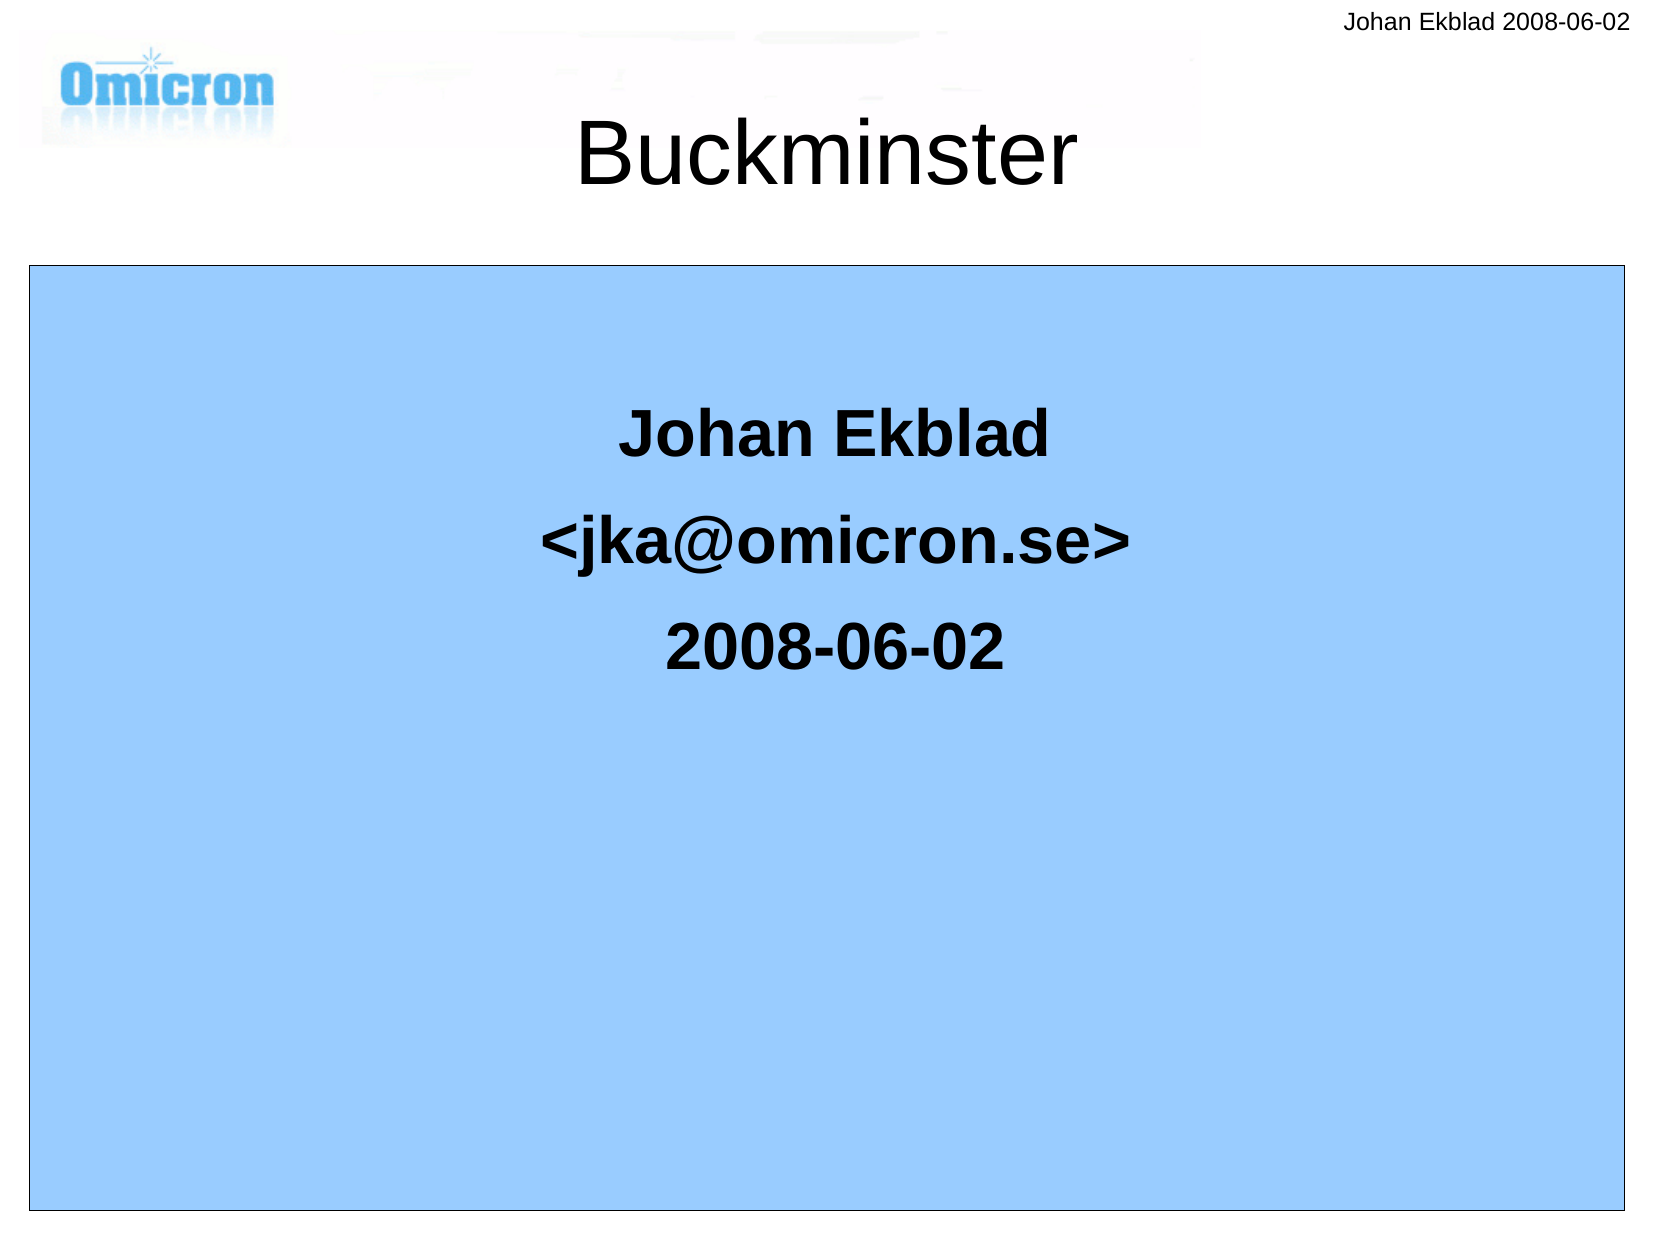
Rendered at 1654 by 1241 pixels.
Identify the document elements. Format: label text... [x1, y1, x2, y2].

list Johan Ekblad <jka@omicron.se> 2008-06-02 [82, 290, 1571, 1109]
text_box Johan Ekblad 2008-06-02 [1328, 0, 1647, 47]
title Buckminster [82, 49, 1571, 257]
picture [19, 30, 1201, 148]
text_box [29, 265, 1625, 1211]
